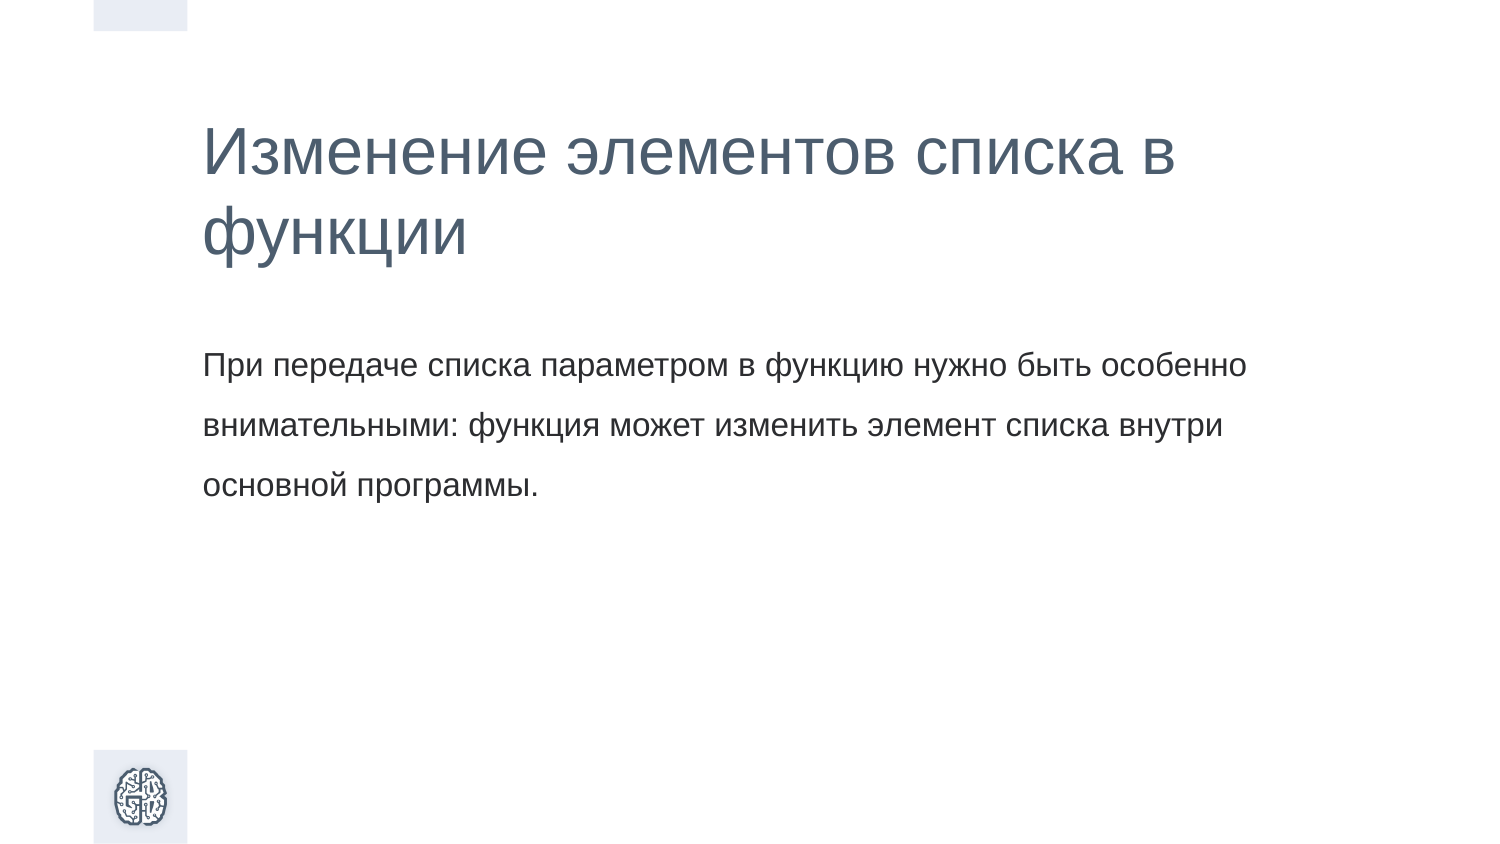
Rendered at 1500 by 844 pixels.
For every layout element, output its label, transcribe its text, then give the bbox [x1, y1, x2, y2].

picture [106, 760, 175, 834]
text_box Изменение элементов списка в функции [187, 93, 1312, 282]
text_box При передаче списка параметром в функцию нужно быть особенно внимательными: функция может изменить элемент списка внутри основной программы. [187, 321, 1313, 565]
